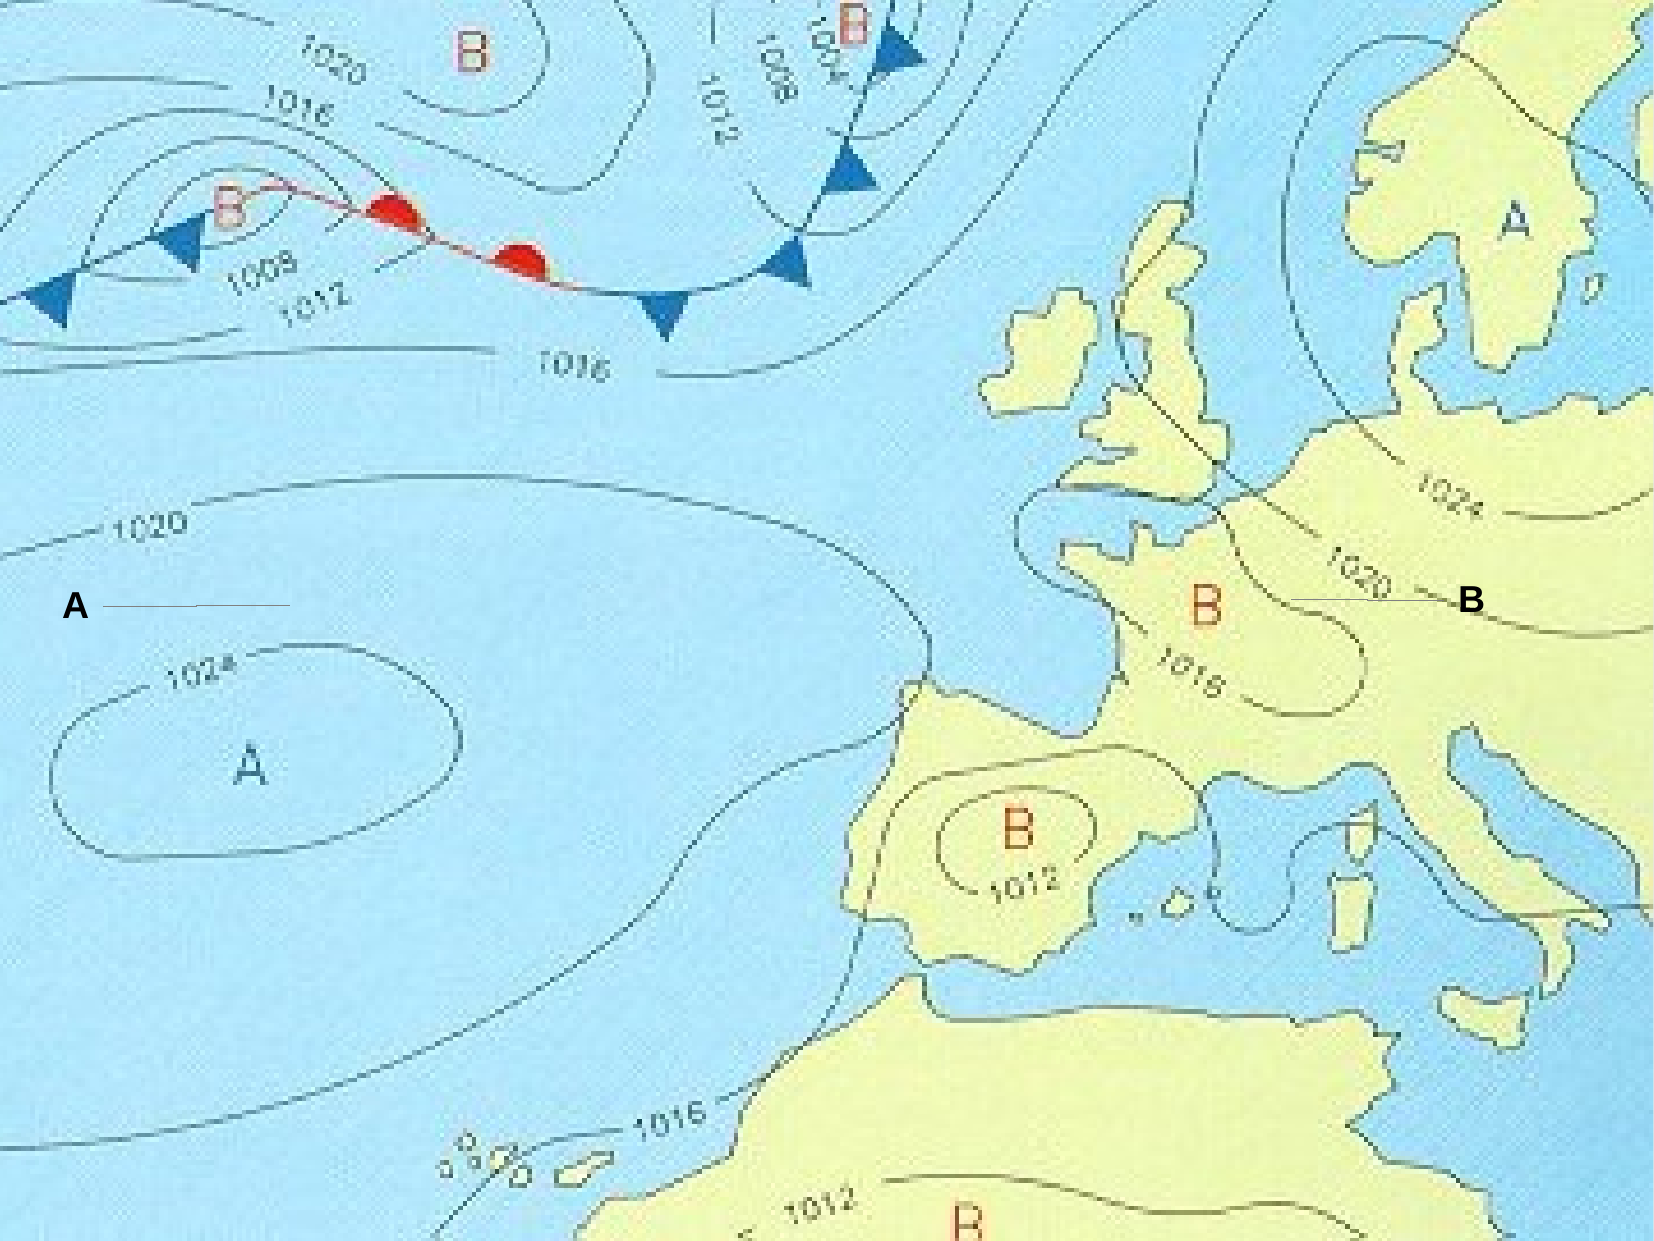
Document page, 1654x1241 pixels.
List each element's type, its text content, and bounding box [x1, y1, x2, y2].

text_box B [1443, 571, 1501, 630]
text_box A [47, 577, 104, 636]
picture [0, 0, 1654, 1241]
